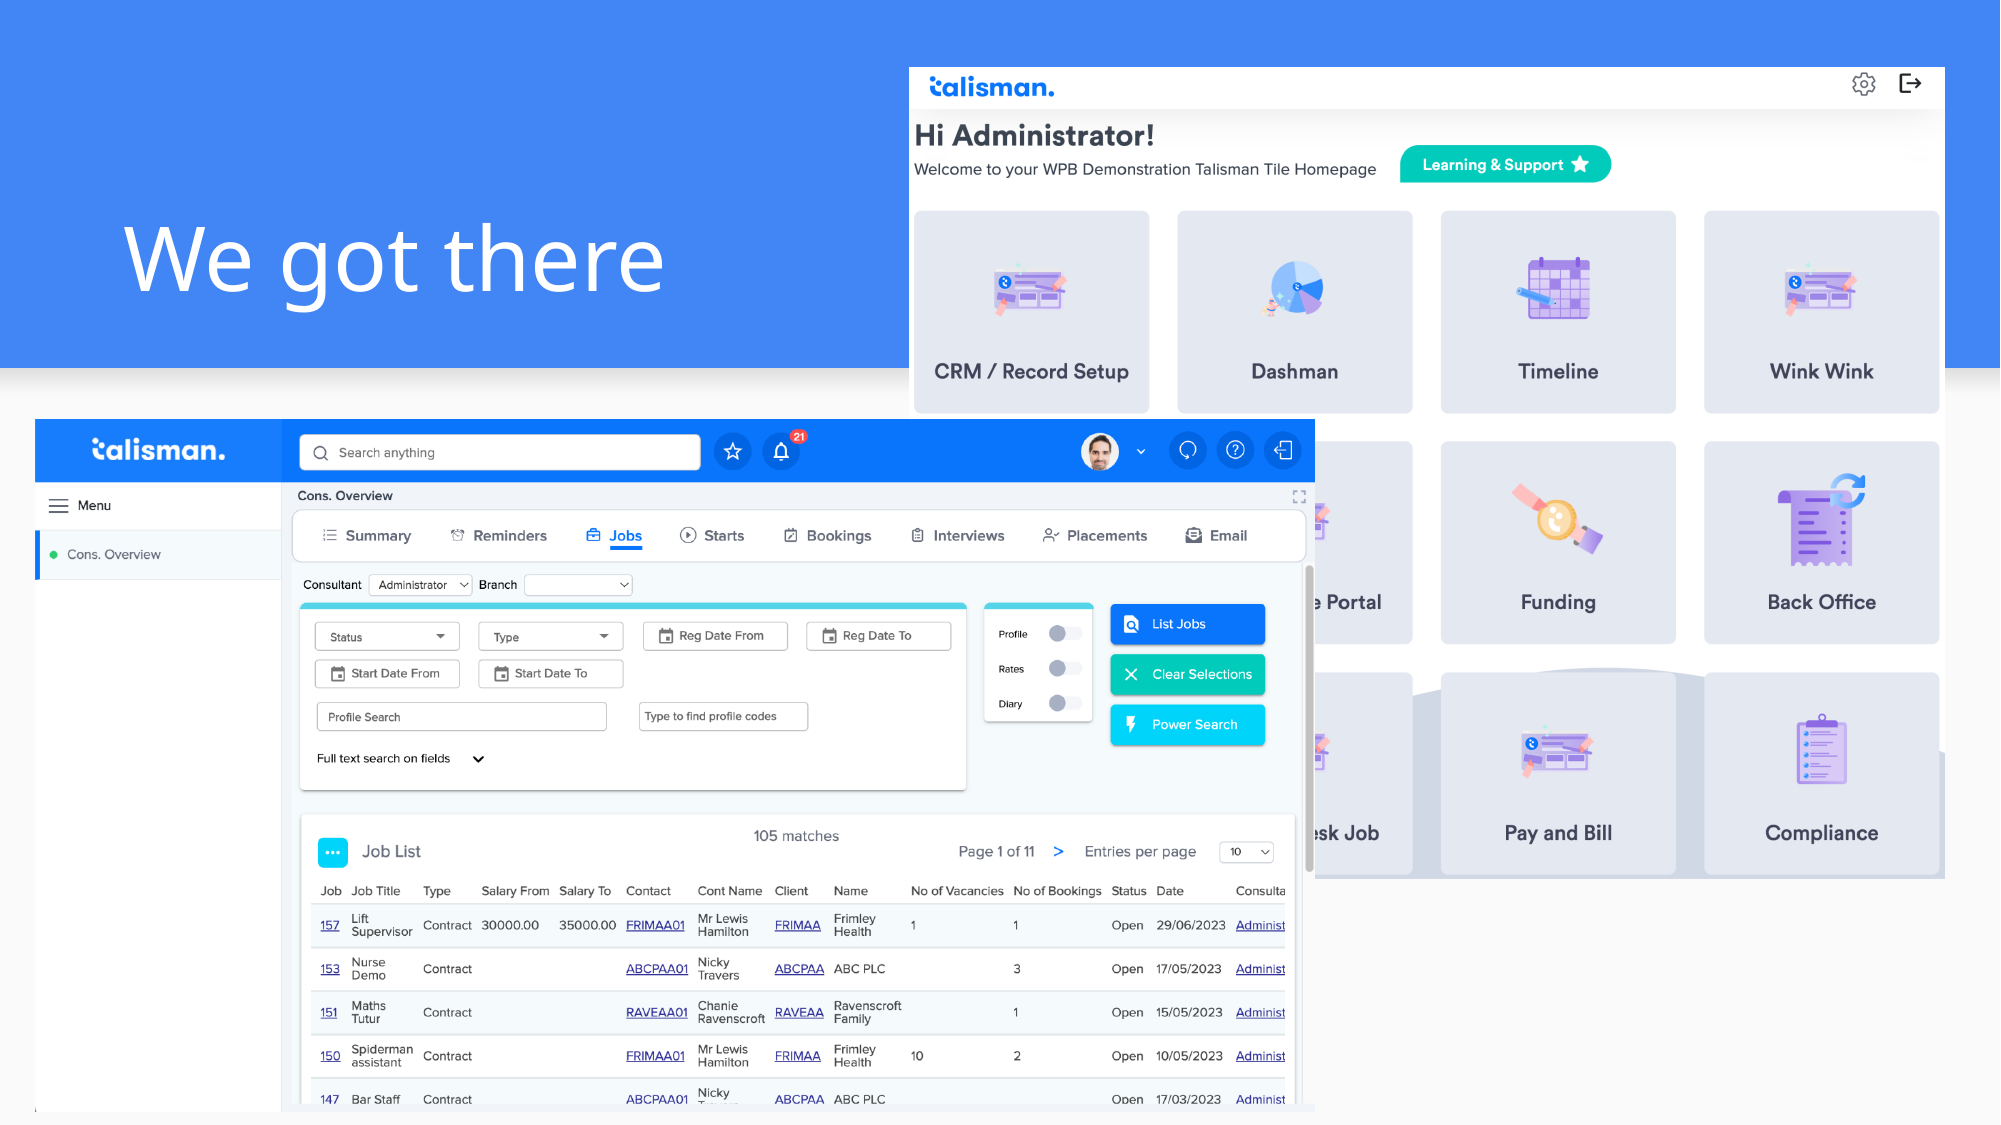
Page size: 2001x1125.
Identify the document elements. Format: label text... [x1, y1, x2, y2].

picture [35, 67, 1945, 1112]
title We got there [103, 161, 909, 330]
